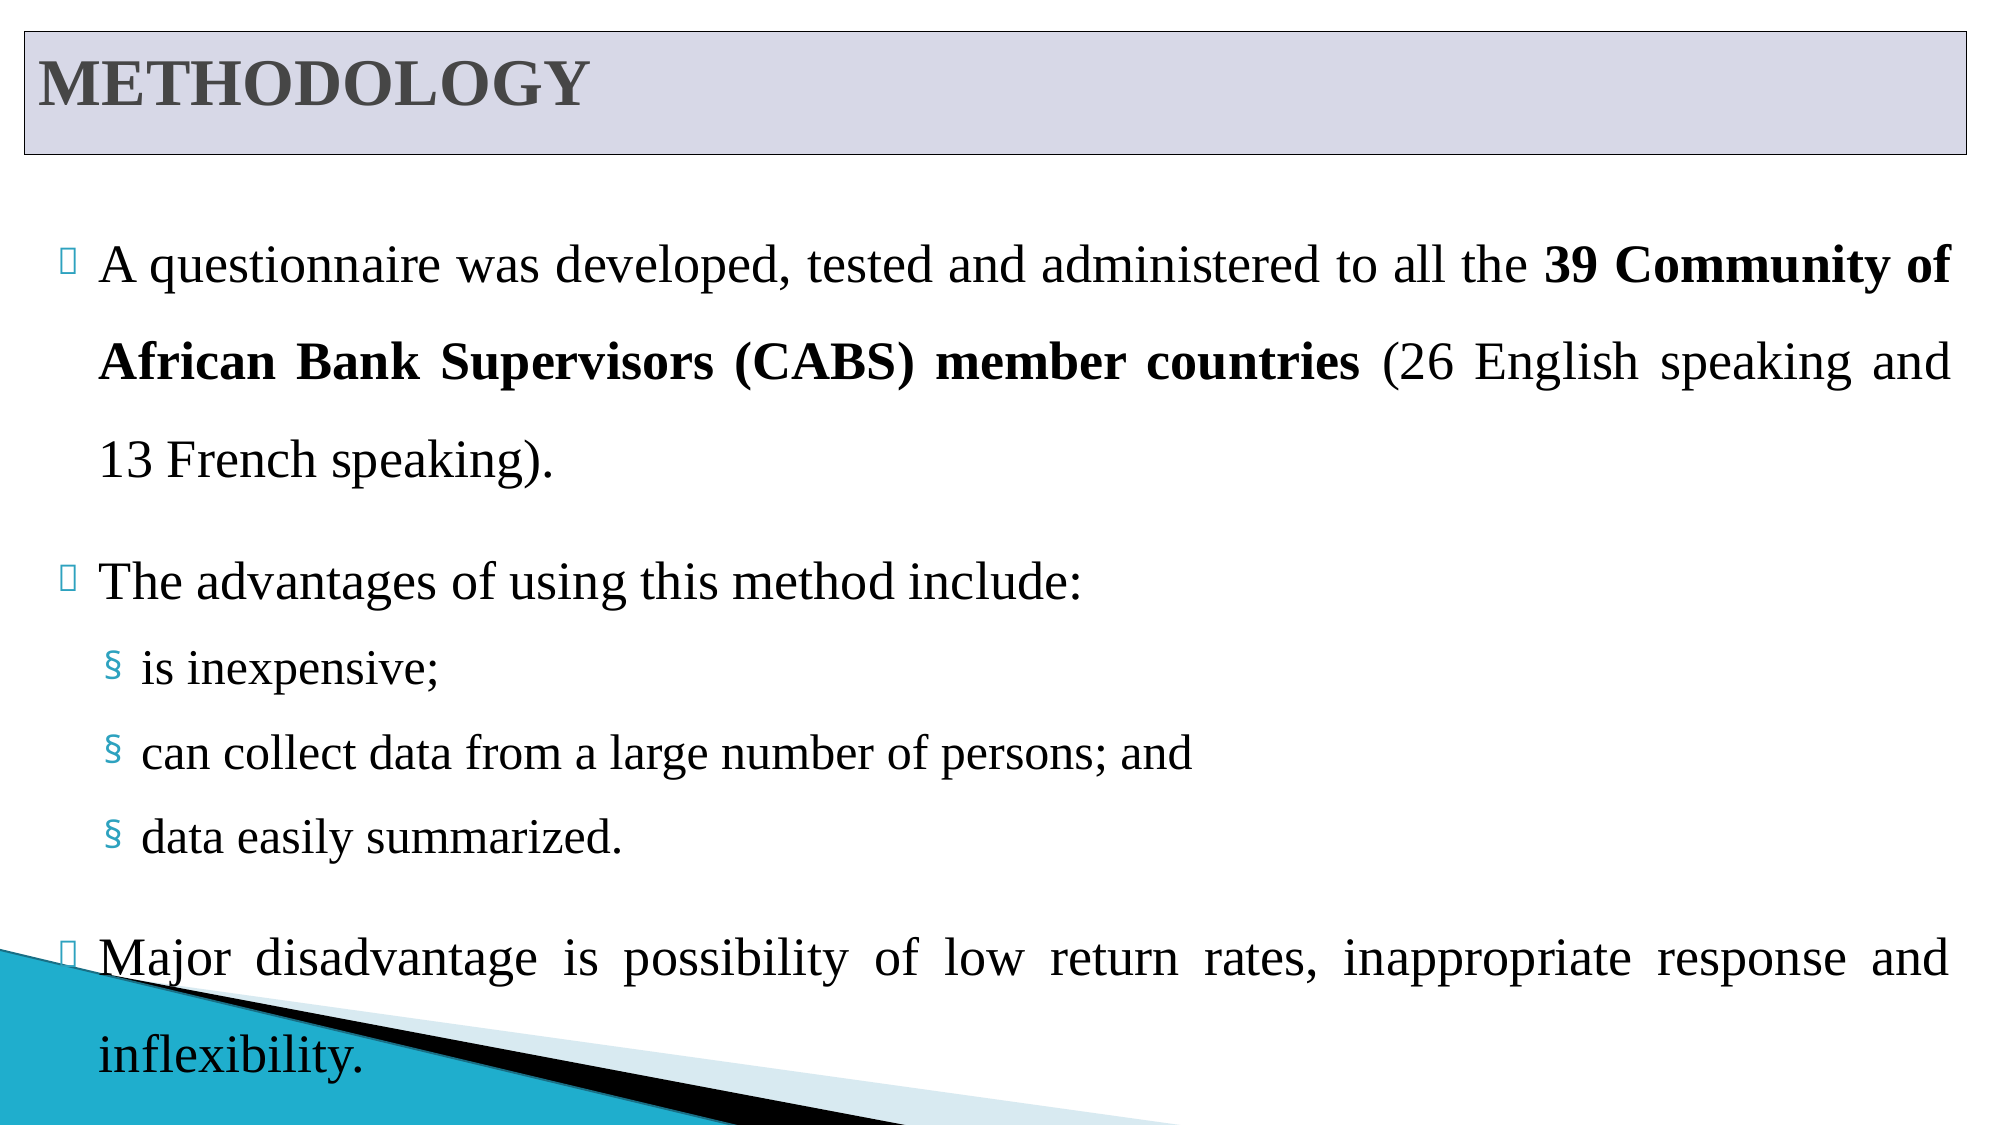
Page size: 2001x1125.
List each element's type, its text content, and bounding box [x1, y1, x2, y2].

title METHODOLOGY [24, 31, 1967, 155]
list A questionnaire was developed, tested and administered to all the 39 Community of African Bank Supervisors (CABS) member countries (26 English speaking and 13 French speaking). The advantages of using this method include: is inexpensive; can collect data from a large number of persons; and data easily summarized. Major disadvantage is possibility of low return rates, inappropriate response and inflexibility. [24, 188, 1967, 1086]
